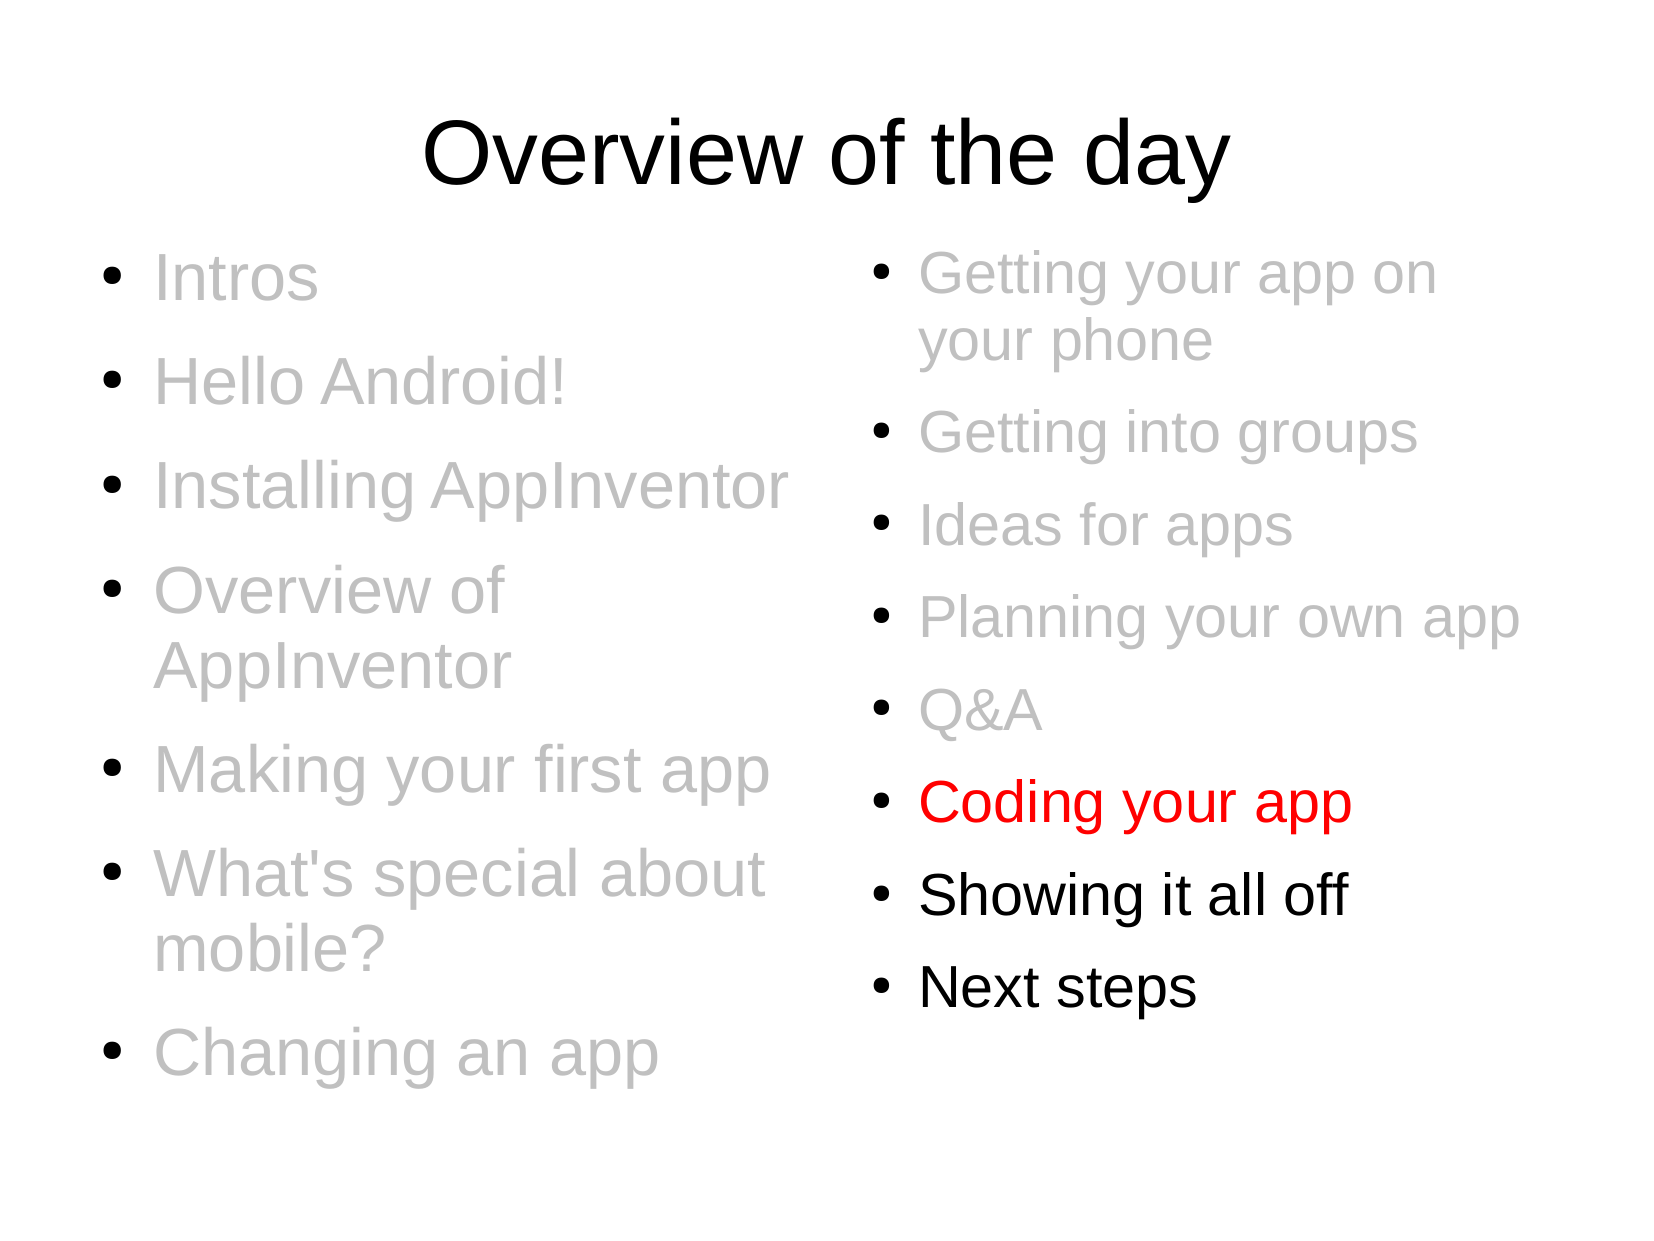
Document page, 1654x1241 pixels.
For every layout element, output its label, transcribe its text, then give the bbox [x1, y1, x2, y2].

list Intros Hello Android! Installing AppInventor Overview of AppInventor Making your first app What's special about mobile? Changing an app [82, 240, 793, 1126]
list Getting your app on your phone Getting into groups Ideas for apps Planning your own app Q&A Coding your app Showing it all off Next steps [855, 240, 1566, 1025]
title Overview of the day [82, 49, 1571, 257]
